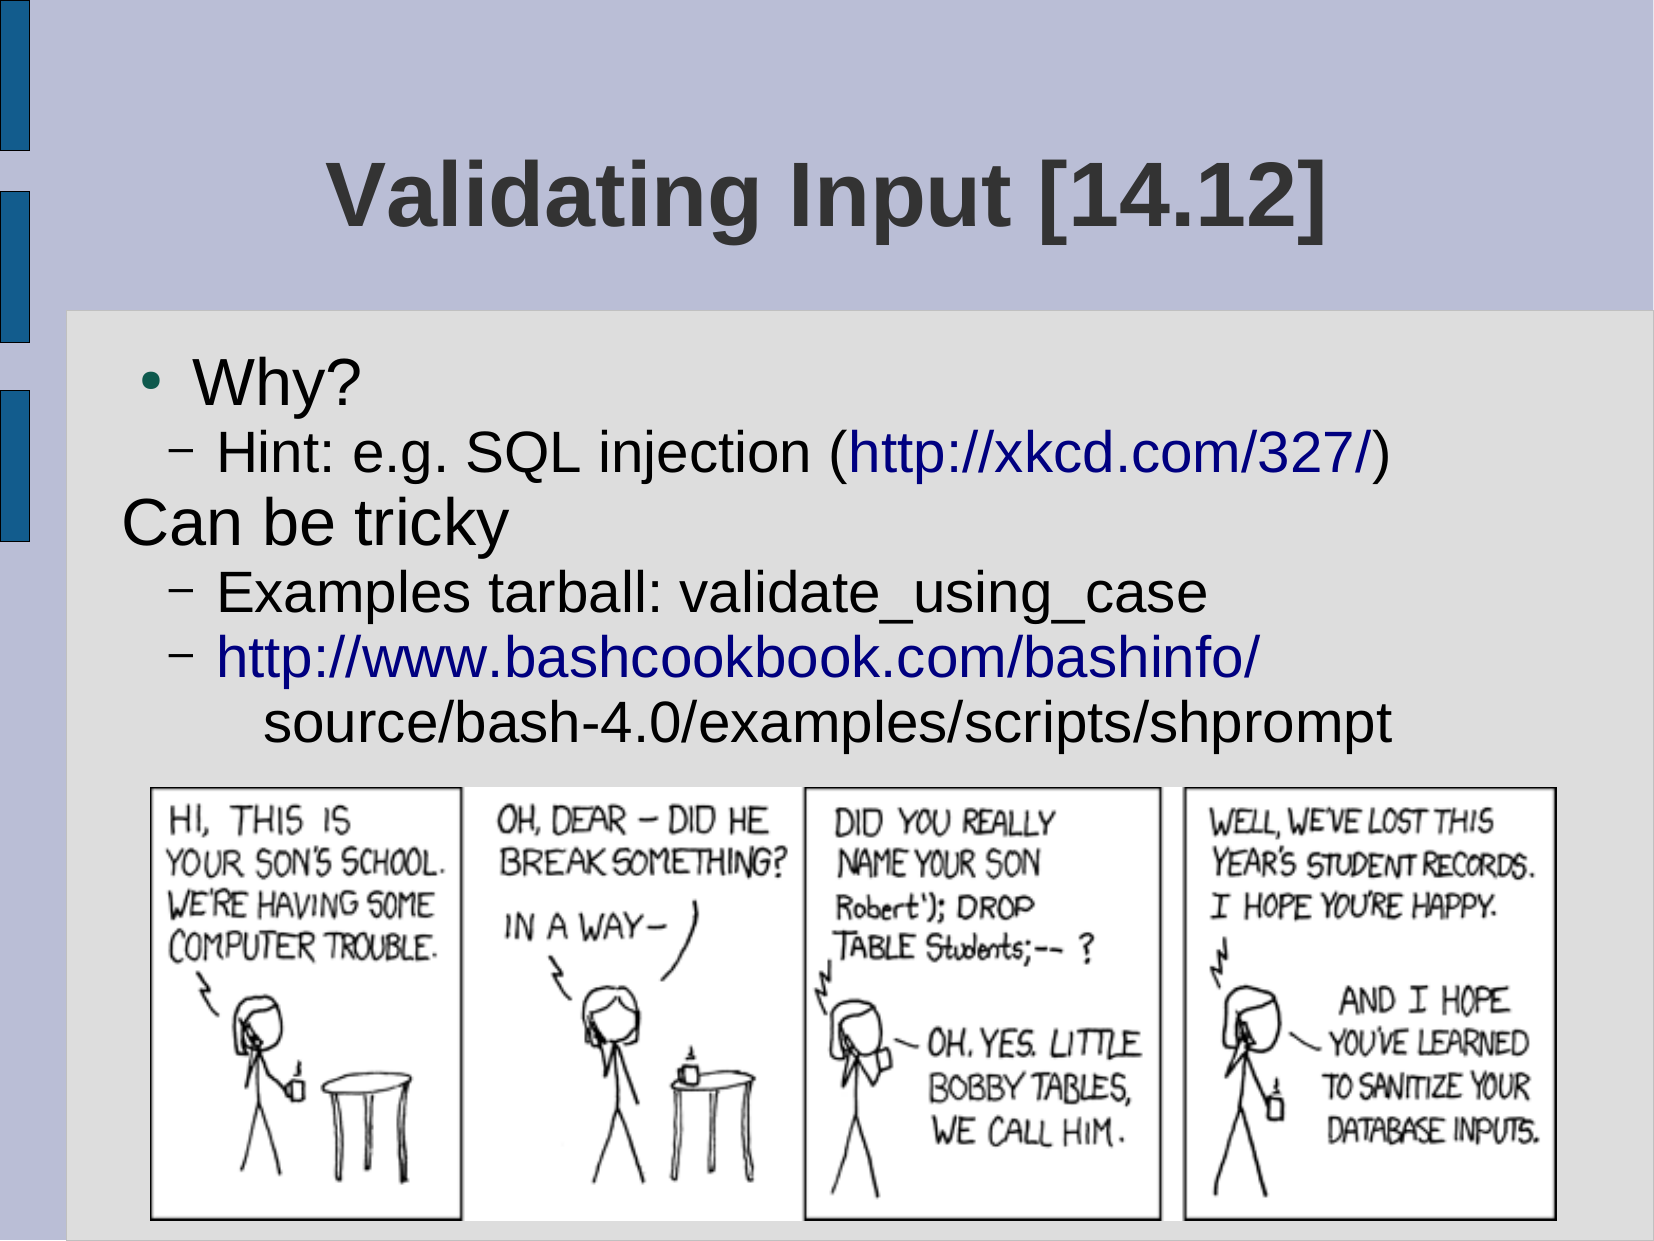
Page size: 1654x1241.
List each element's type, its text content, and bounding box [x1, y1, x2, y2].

title Validating Input [14.12] [121, 98, 1534, 291]
picture [150, 787, 1557, 1221]
list Why? Hint: e.g. SQL injection (http://xkcd.com/327/) Can be tricky Examples tarball: validate_using_case http://www.bashcookbook.com/bashinfo/ source/bash-4.0/examples/scripts/shprompt [121, 344, 1534, 1149]
